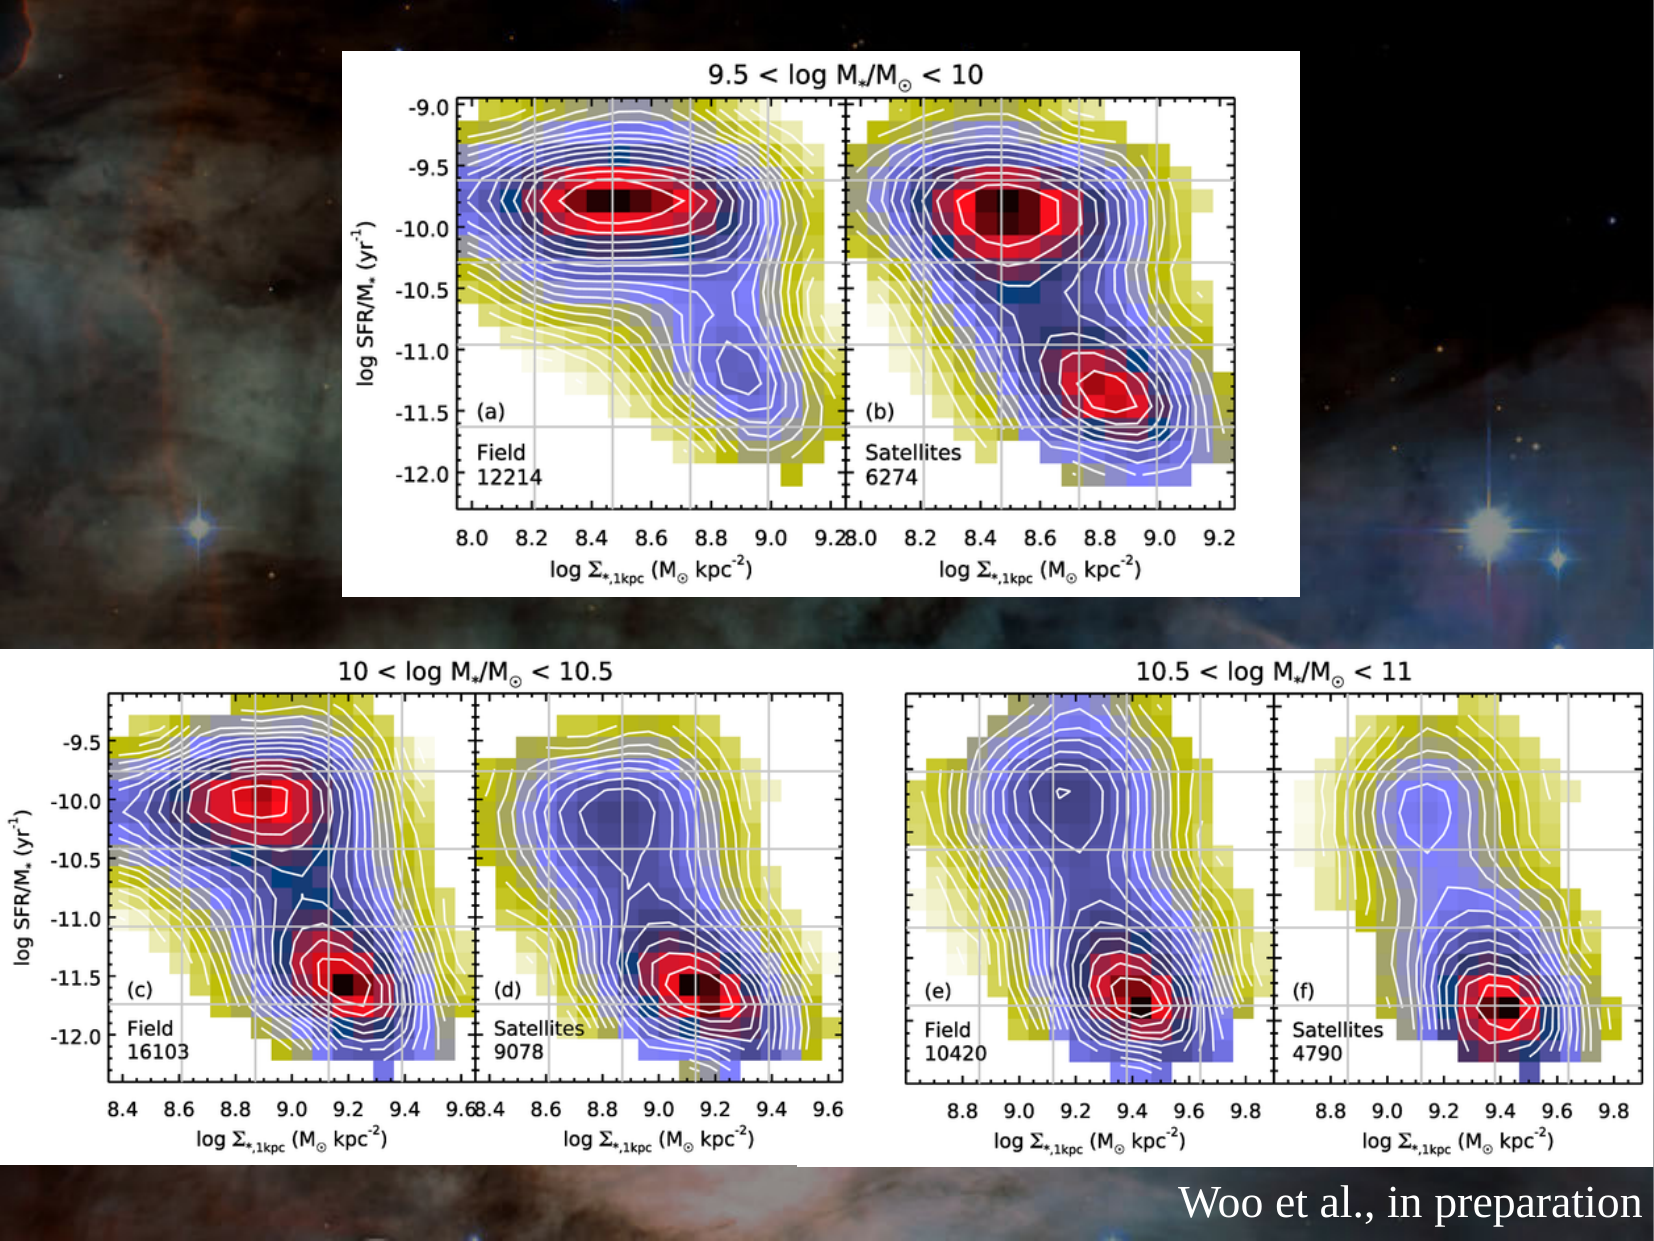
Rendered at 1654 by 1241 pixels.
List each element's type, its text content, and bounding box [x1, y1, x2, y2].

picture [0, 0, 1654, 1241]
text_box Woo et al., in preparation [1163, 1169, 1654, 1236]
